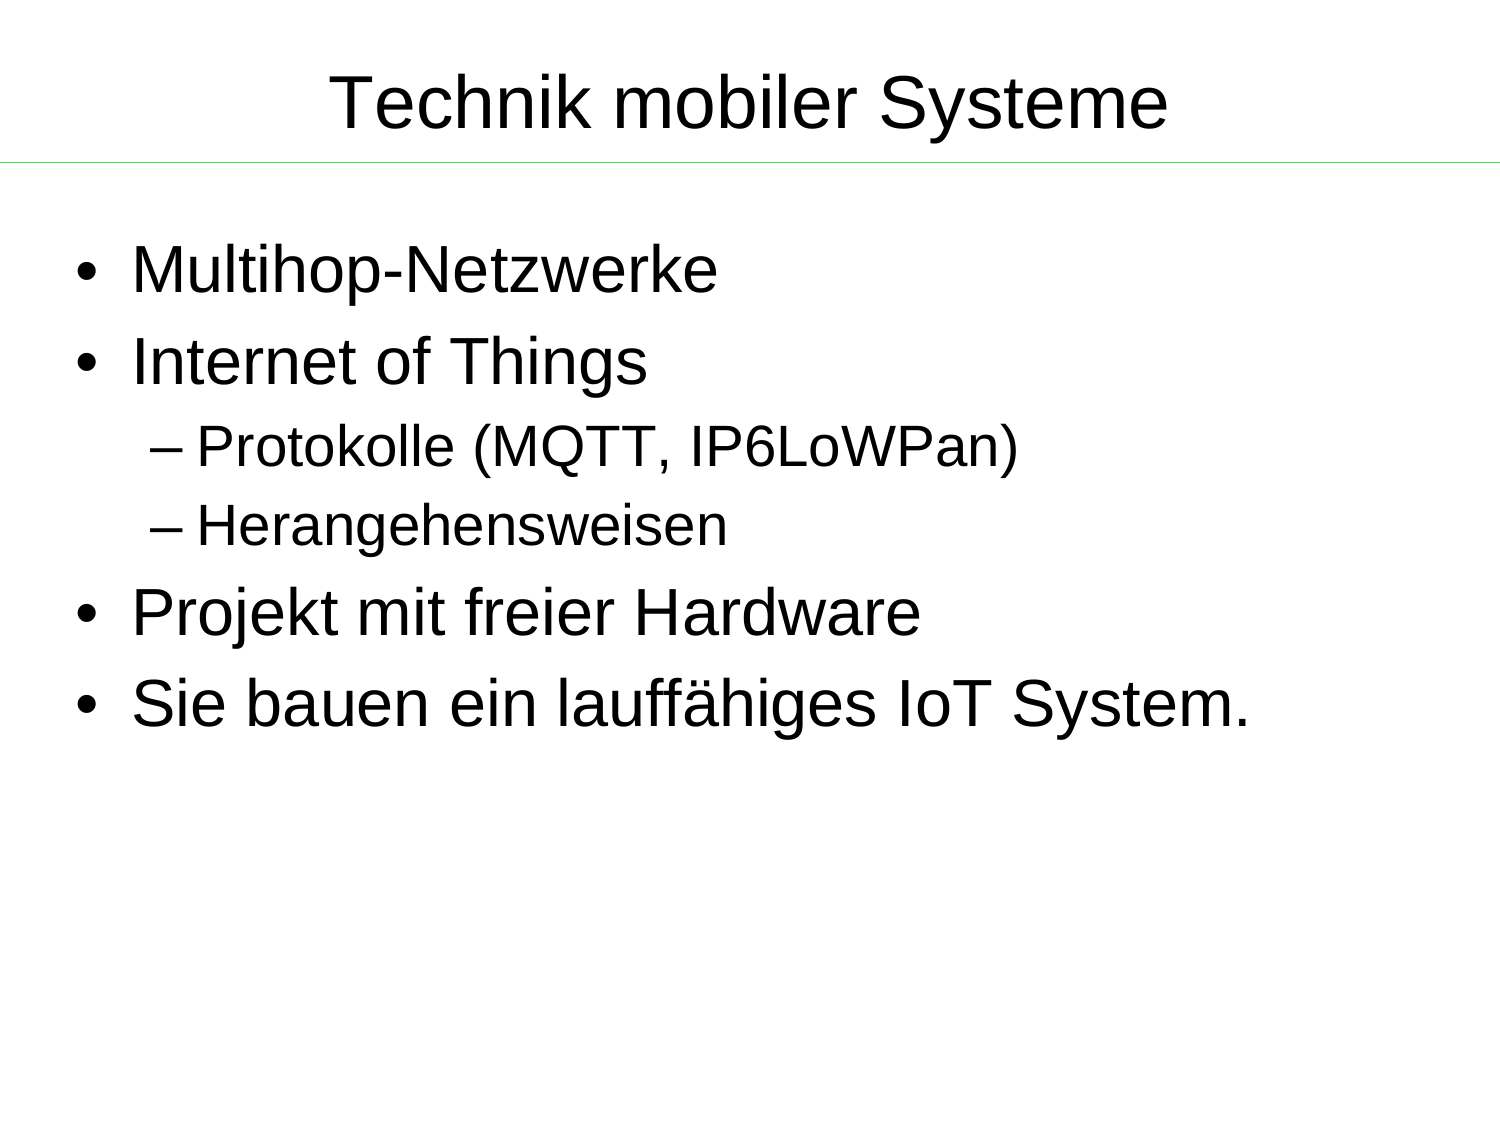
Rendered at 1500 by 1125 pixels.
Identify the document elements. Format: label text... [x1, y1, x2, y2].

list Multihop-Netzwerke Internet of Things Protokolle (MQTT, IP6LoWPan) Herangehensweisen Projekt mit freier Hardware Sie bauen ein lauffähiges IoT System. [75, 232, 1426, 886]
title Technik mobiler Systeme [75, 49, 1426, 156]
